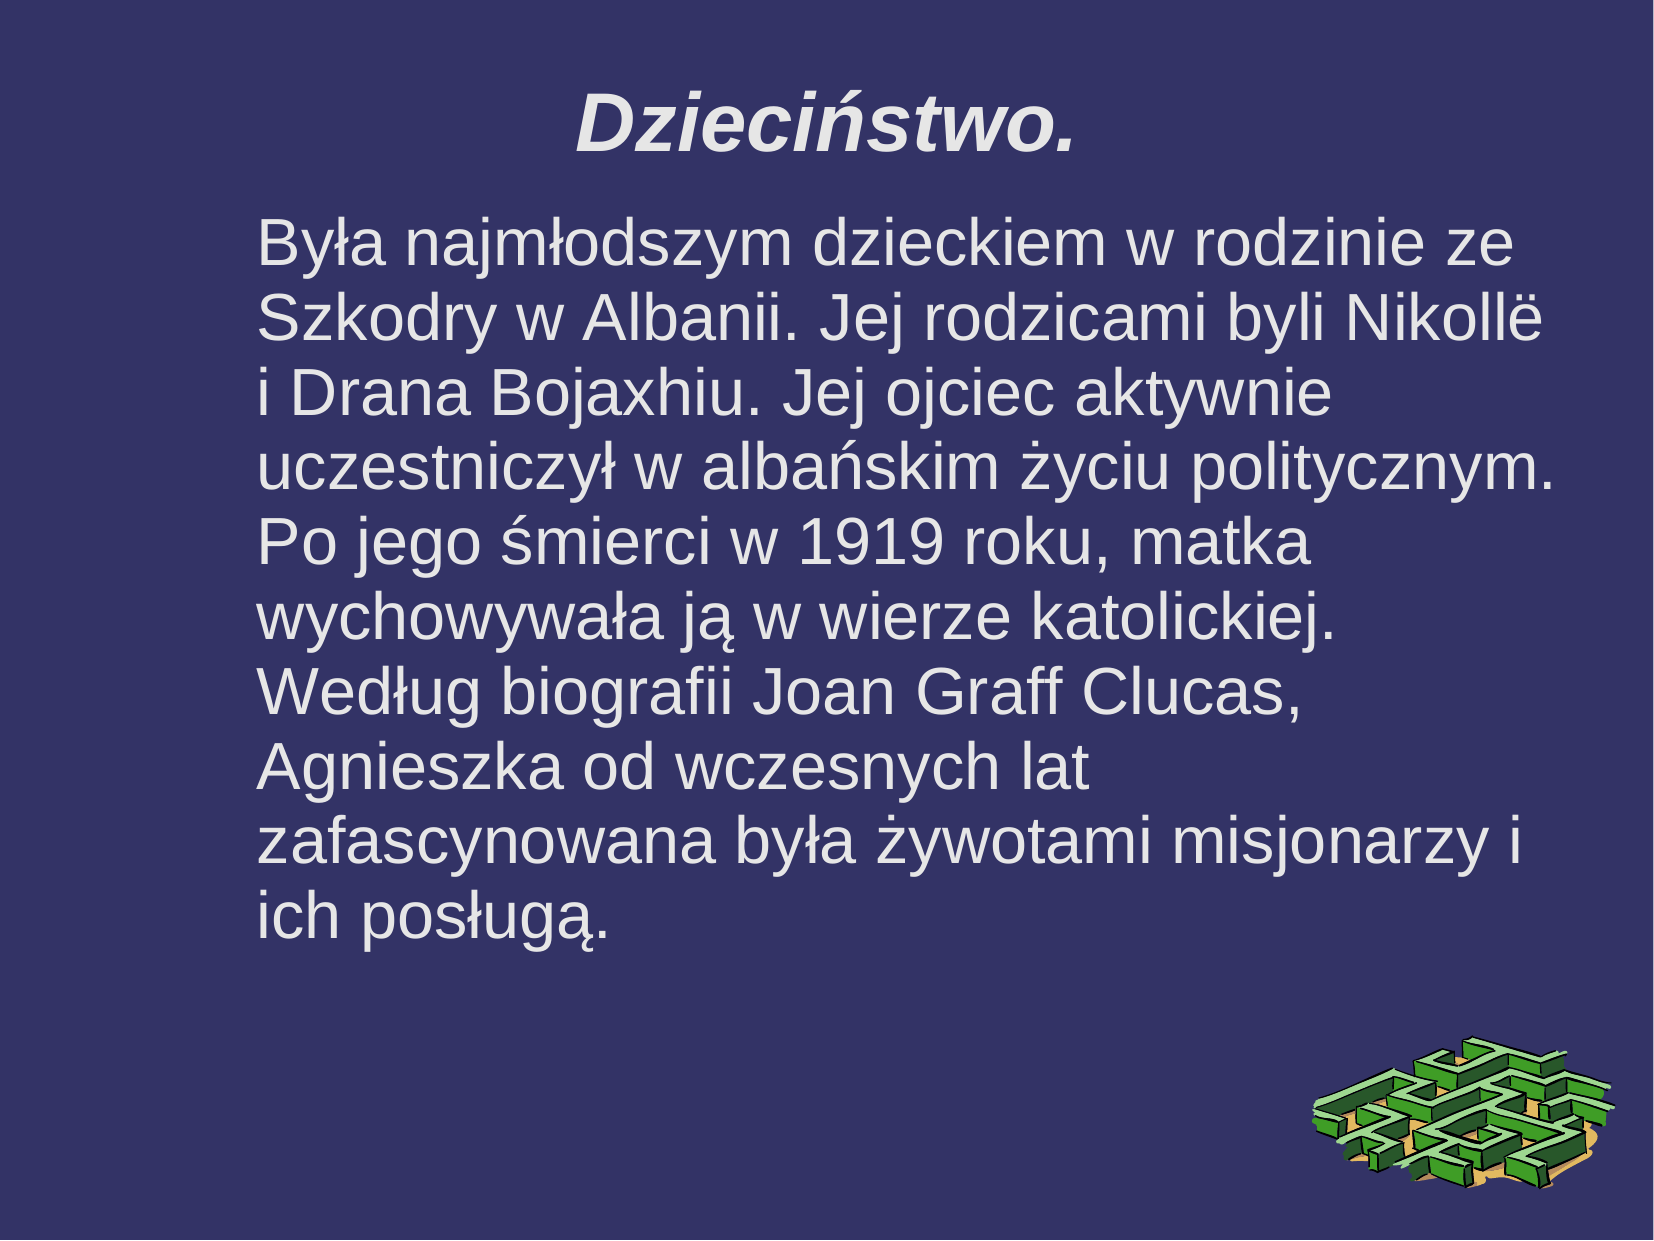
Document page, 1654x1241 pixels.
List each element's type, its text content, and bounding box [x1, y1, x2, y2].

list Była najmłodszym dzieckiem w rodzinie ze Szkodry w Albanii. Jej rodzicami byli Nikollë i Drana Bojaxhiu. Jej ojciec aktywnie uczestniczył w albańskim życiu politycznym. Po jego śmierci w 1919 roku, matka wychowywała ją w wierze katolickiej. Według biografii Joan Graff Clucas, Agnieszka od wczesnych lat zafascynowana była żywotami misjonarzy i ich posługą. [174, 205, 1565, 987]
title Dzieciństwo. [121, 19, 1534, 227]
